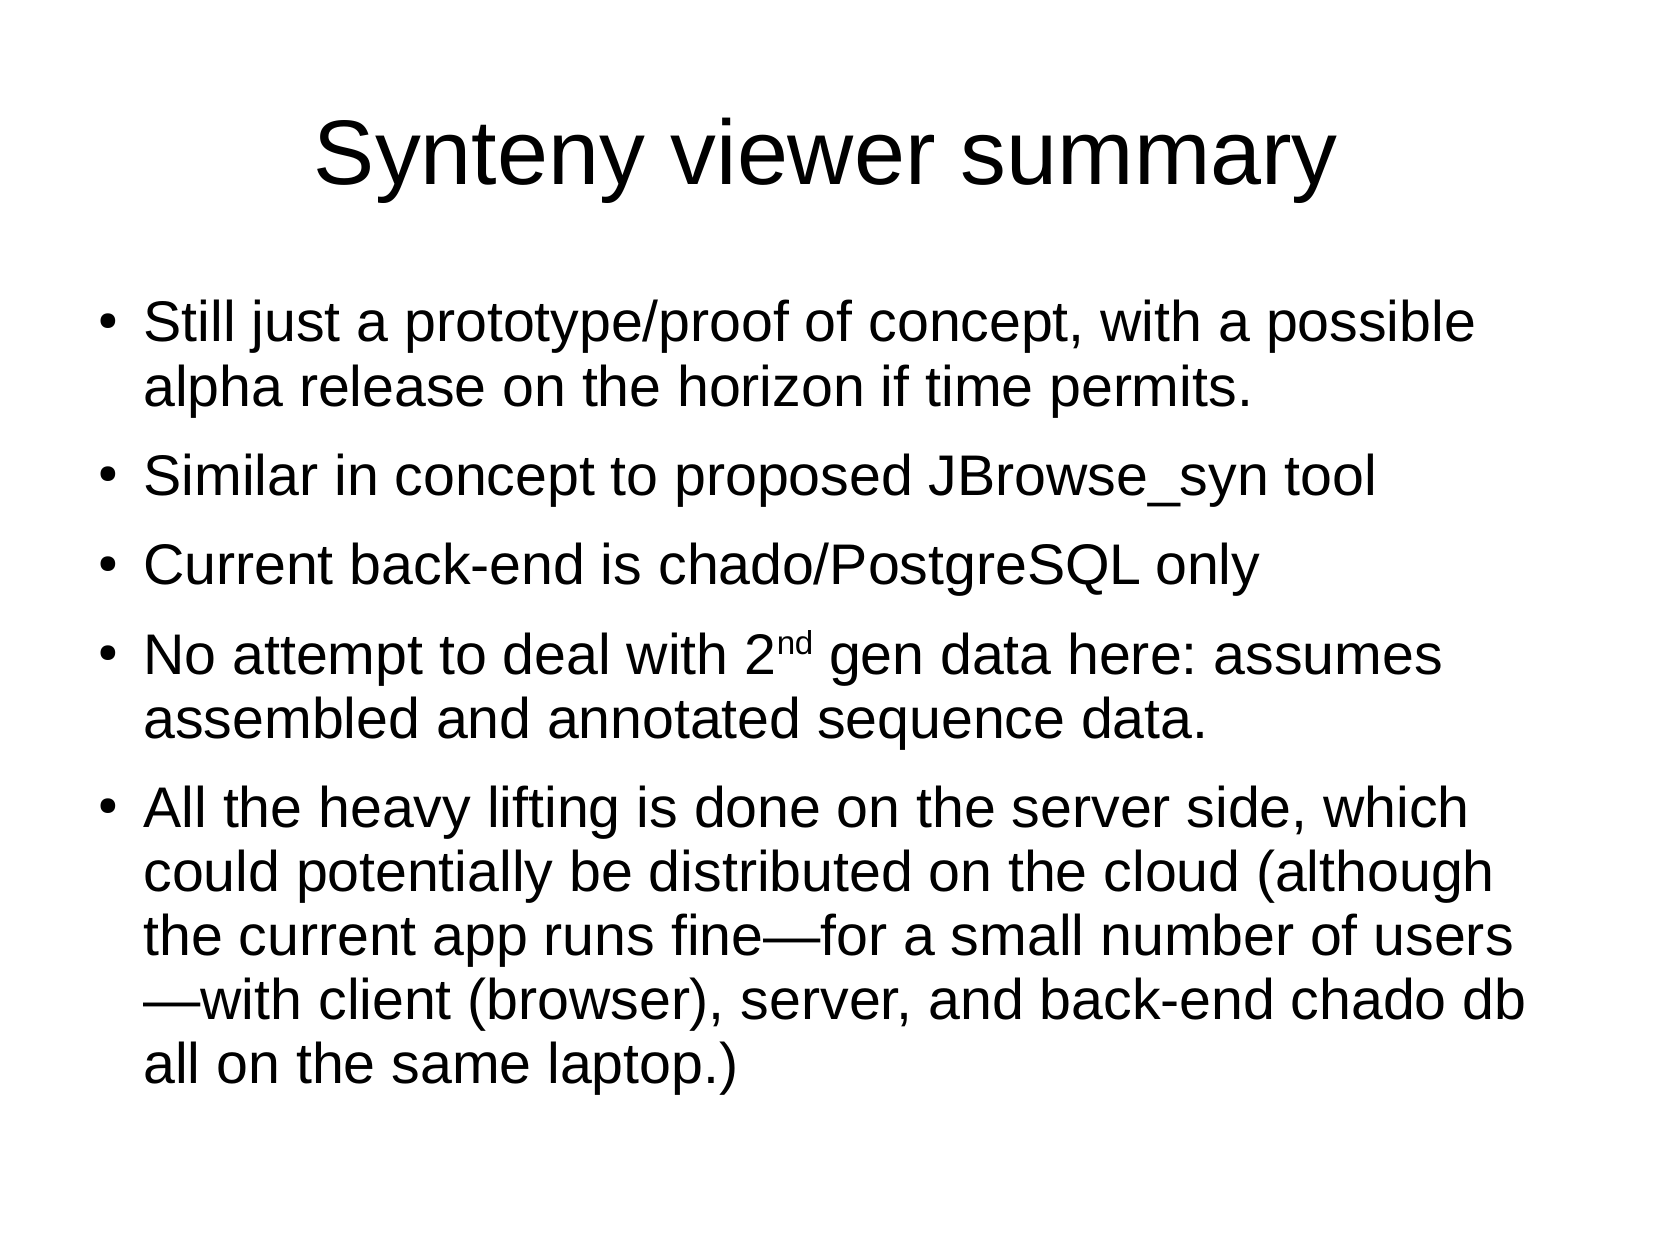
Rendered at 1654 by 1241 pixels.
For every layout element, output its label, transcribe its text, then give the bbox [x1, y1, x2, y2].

title Synteny viewer summary [82, 56, 1571, 250]
list Still just a prototype/proof of concept, with a possible alpha release on the horizon if time permits. Similar in concept to proposed JBrowse_syn tool Current back-end is chado/PostgreSQL only No attempt to deal with 2nd gen data here: assumes assembled and annotated sequence data. All the heavy lifting is done on the server side, which could potentially be distributed on the cloud (although the current app runs fine—for a small number of users—with client (browser), server, and back-end chado db all on the same laptop.) [82, 290, 1571, 1109]
